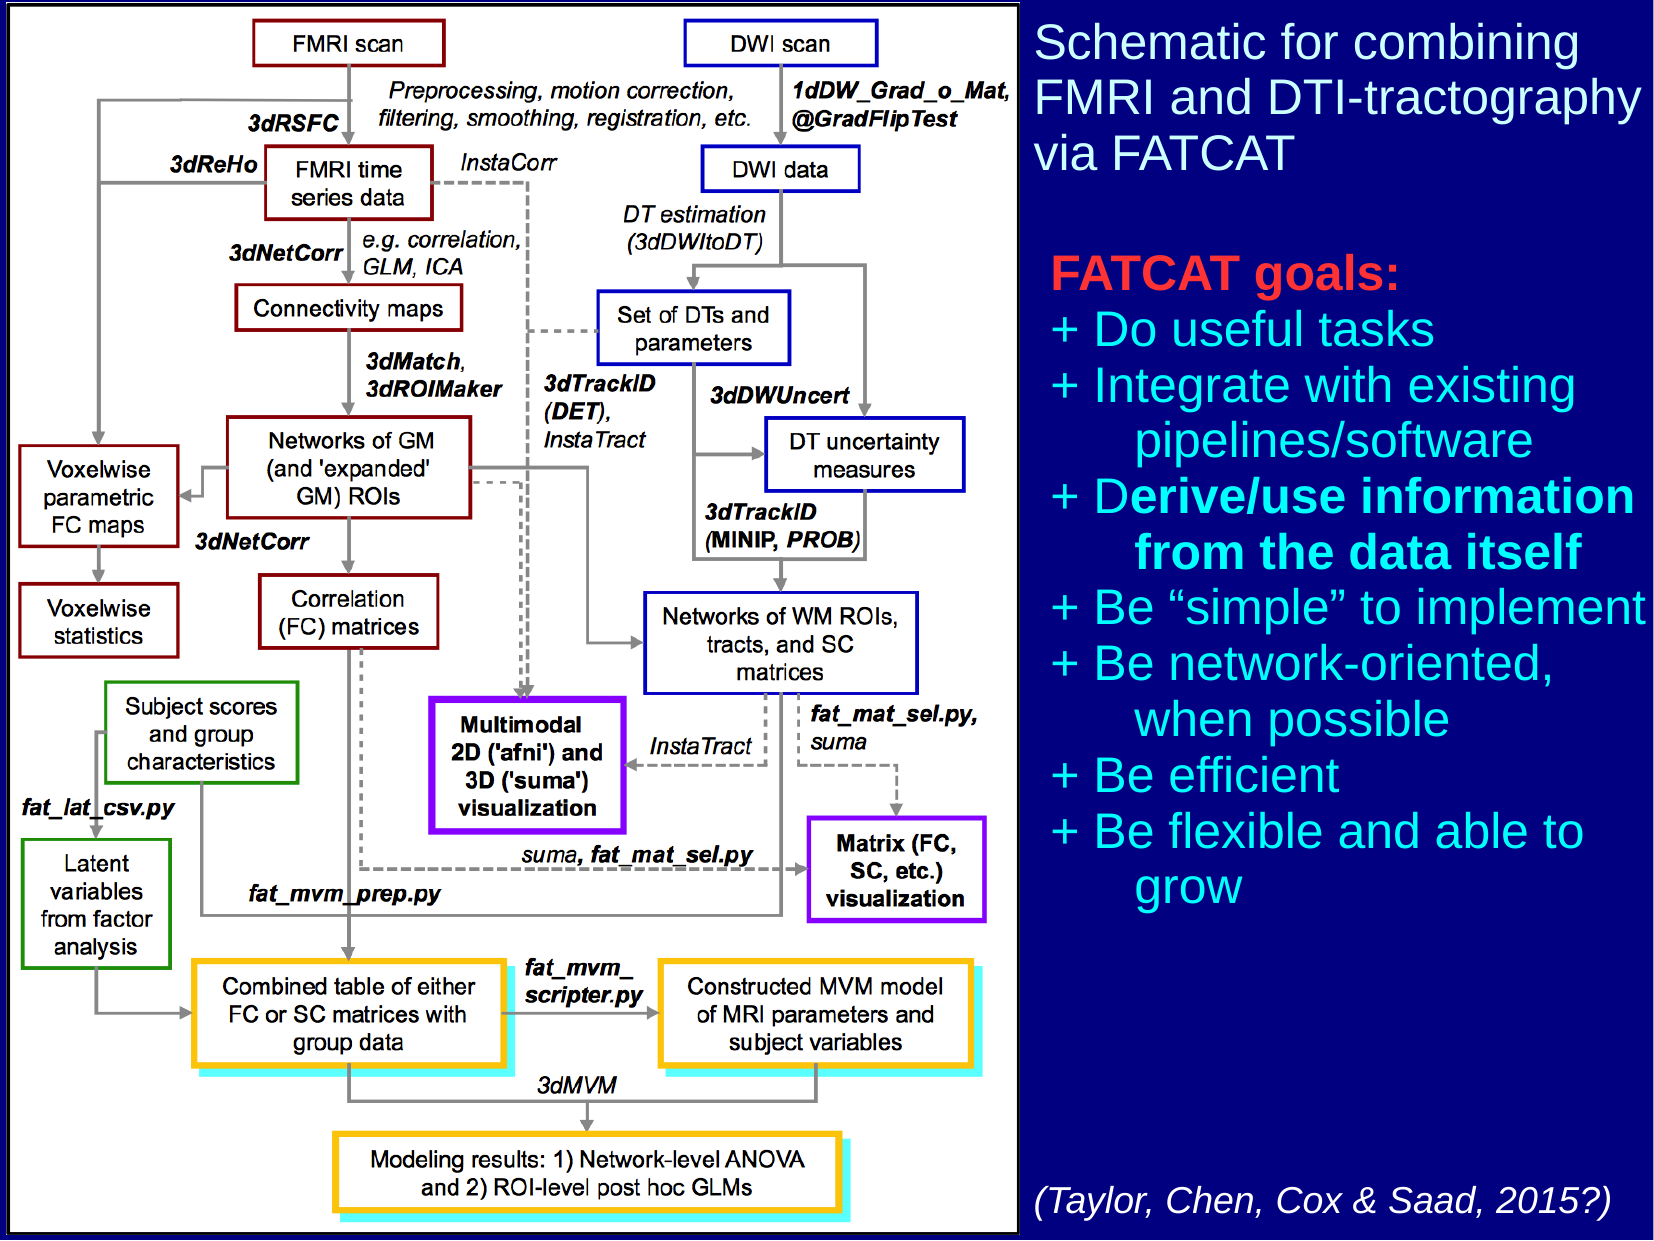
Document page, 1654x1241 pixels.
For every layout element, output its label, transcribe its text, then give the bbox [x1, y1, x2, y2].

picture [6, 2, 1020, 1235]
text_box FATCAT goals: + Do useful tasks + Integrate with existing pipelines/software + Derive/use information from the data itself + Be “simple” to implement + Be network-oriented, when possible + Be efficient + Be flexible and able to grow [1035, 237, 1654, 978]
text_box (Taylor, Chen, Cox & Saad, 2015?) [1018, 1163, 1642, 1235]
text_box Schematic for combining FMRI and DTI-tractography via FATCAT [1020, 6, 1654, 322]
